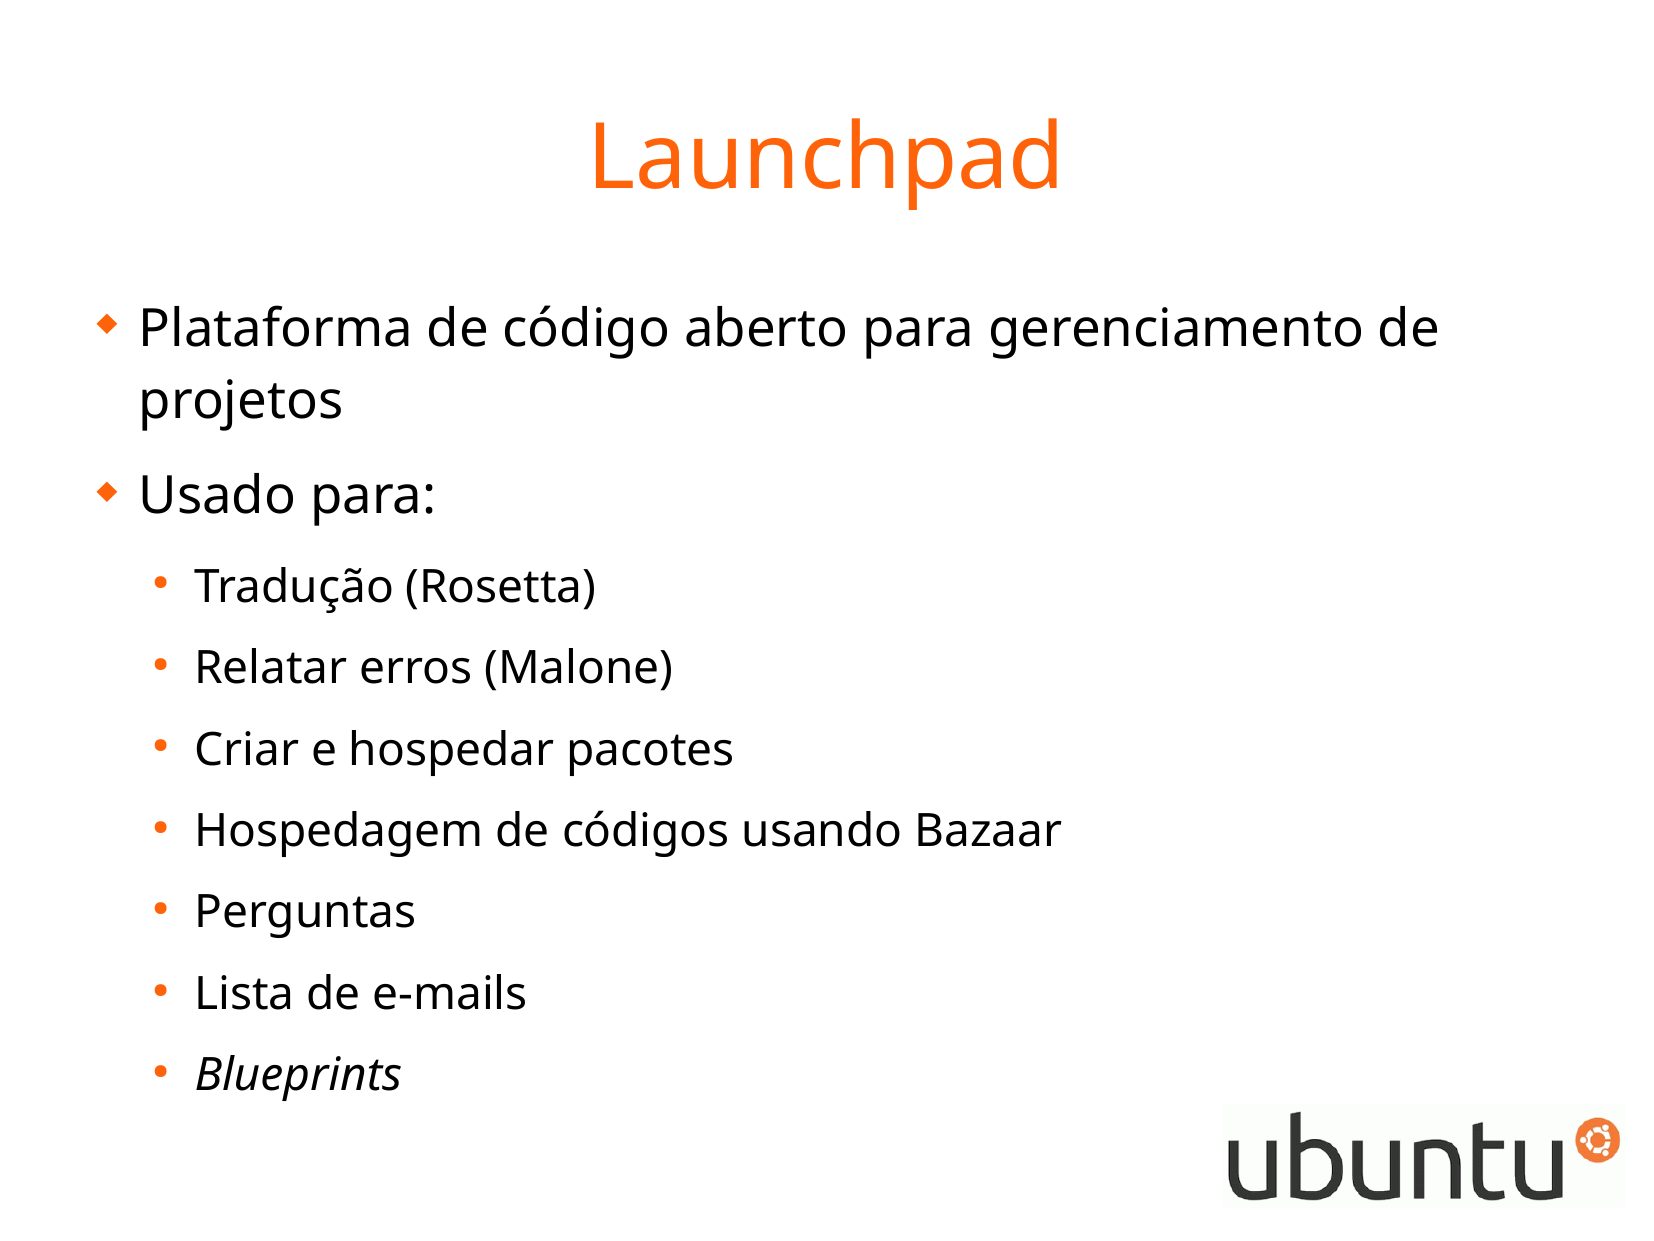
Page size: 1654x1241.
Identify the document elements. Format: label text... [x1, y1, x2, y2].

picture [1222, 1104, 1625, 1208]
list Plataforma de código aberto para gerenciamento de projetos Usado para: Tradução (Rosetta) Relatar erros (Malone) Criar e hospedar pacotes Hospedagem de códigos usando Bazaar Perguntas Lista de e-mails Blueprints [82, 290, 1571, 1109]
title Launchpad [82, 56, 1571, 250]
